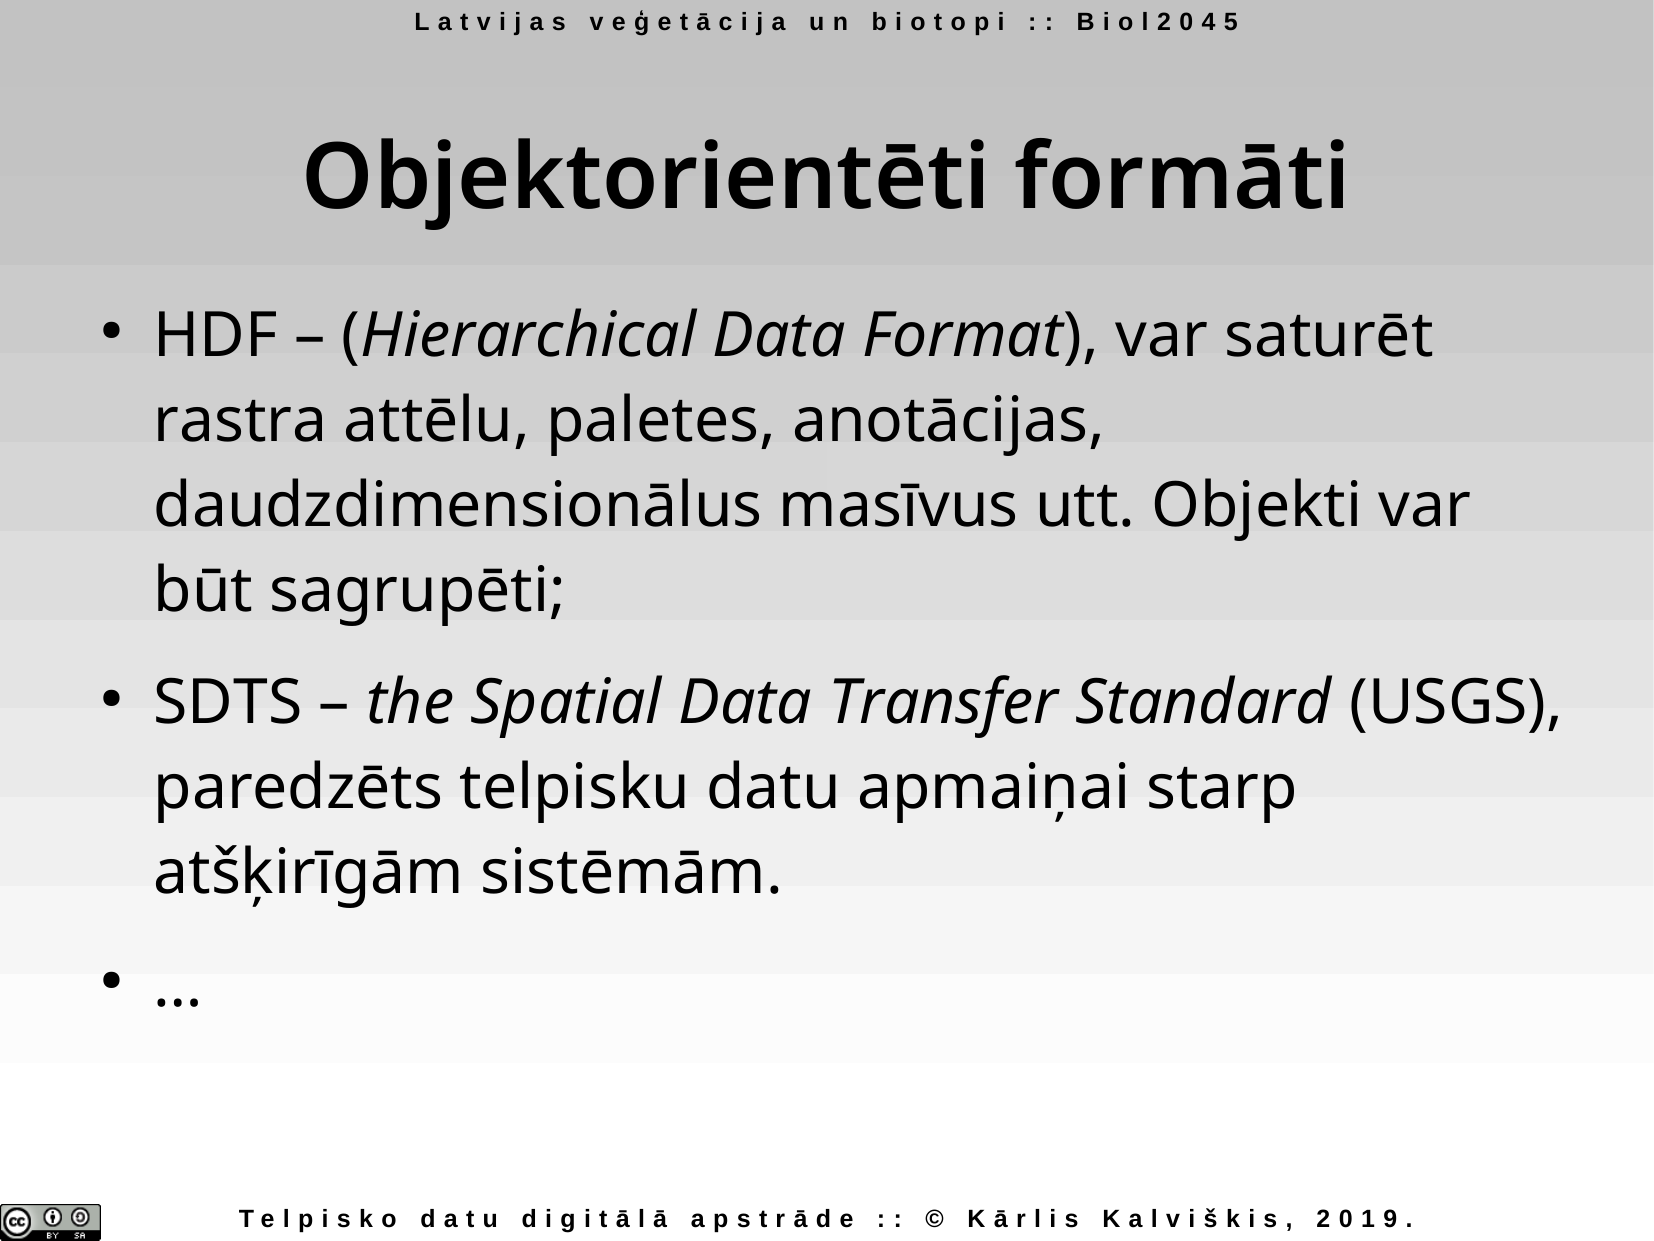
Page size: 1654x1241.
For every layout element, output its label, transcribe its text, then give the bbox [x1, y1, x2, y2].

title Objektorientēti formāti [29, 49, 1625, 296]
list HDF – (Hierarchical Data Format), var saturēt rastra attēlu, paletes, anotācijas, daudzdimensionālus masīvus utt. Objekti var būt sagrupēti; SDTS – the Spatial Data Transfer Standard (USGS), paredzēts telpisku datu apmaiņai starp atšķirīgām sistēmām. … [82, 289, 1571, 1098]
picture [0, 0, 1654, 1241]
